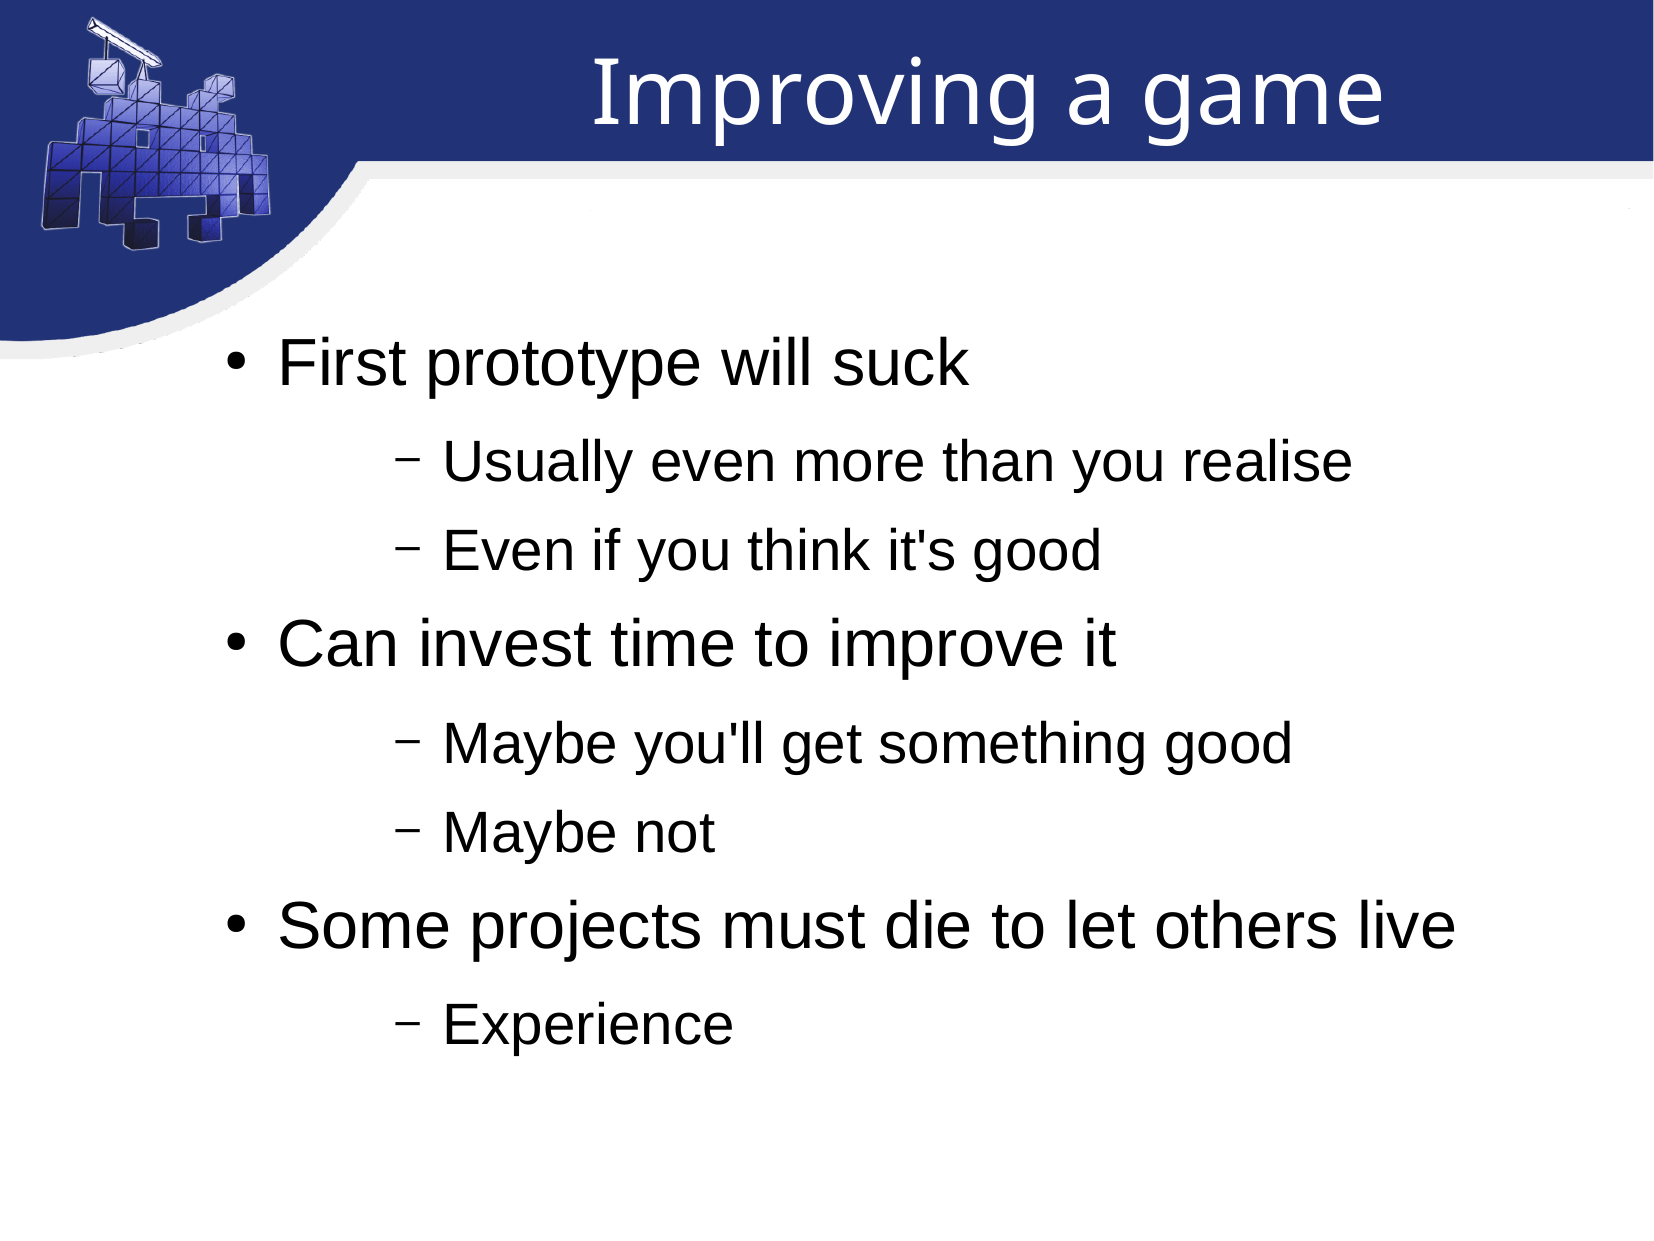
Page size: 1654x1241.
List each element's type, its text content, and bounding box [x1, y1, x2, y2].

picture [0, 0, 1654, 443]
title Improving a game [354, 35, 1625, 142]
list First prototype will suck Usually even more than you realise Even if you think it's good Can invest time to improve it Maybe you'll get something good Maybe not Some projects must die to let others live Experience [206, 324, 1595, 1078]
